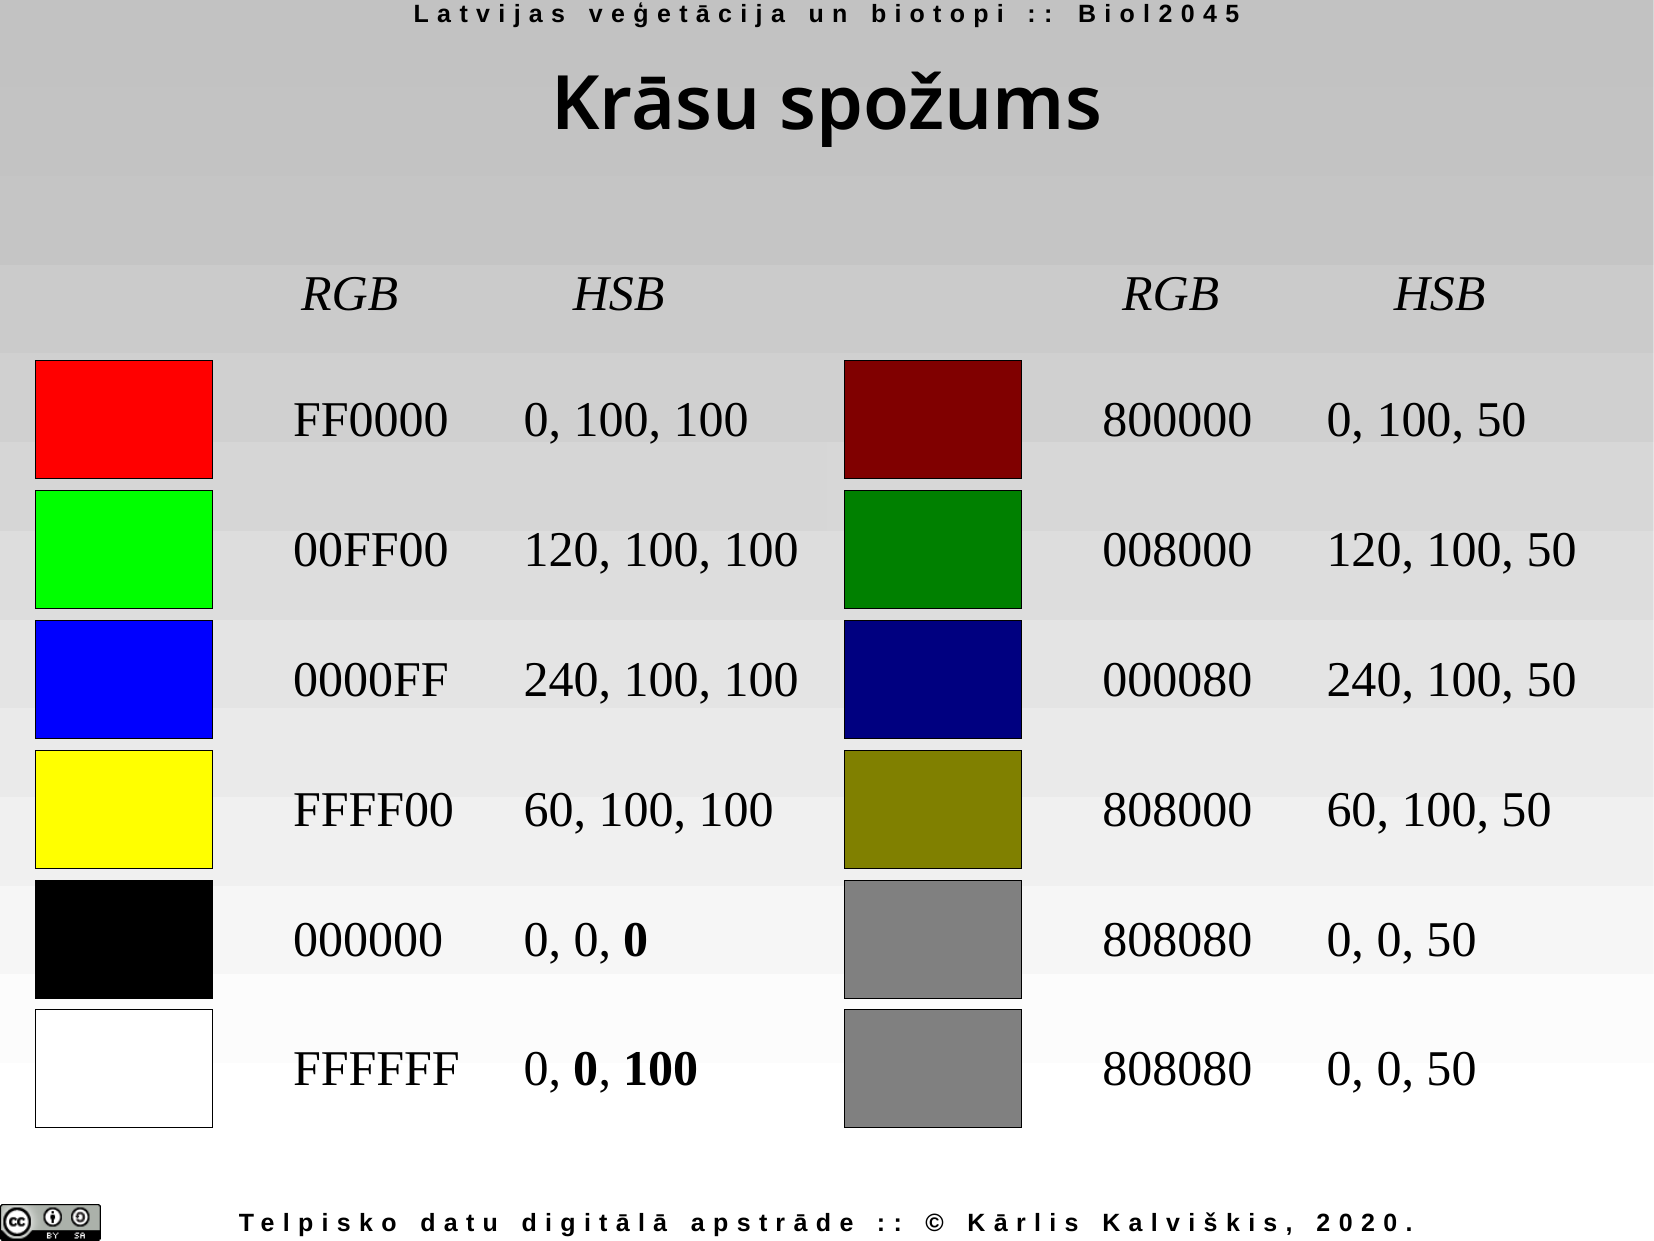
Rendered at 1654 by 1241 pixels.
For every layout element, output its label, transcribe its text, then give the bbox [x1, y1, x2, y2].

text_box 240, 100, 50 [1326, 651, 1577, 707]
picture [0, 0, 1654, 1241]
text_box FFFFFF [293, 1041, 460, 1097]
text_box FFFF00 [293, 781, 455, 837]
text_box 240, 100, 100 [523, 650, 799, 708]
text_box 0, 0, 50 [1326, 1041, 1477, 1097]
text_box 0, 0, 50 [1326, 911, 1477, 967]
text_box 0, 0, 0 [523, 910, 762, 968]
text_box HSB [1393, 265, 1486, 322]
text_box [35, 360, 213, 479]
text_box [844, 1009, 1022, 1128]
text_box [35, 620, 213, 739]
text_box [35, 750, 213, 869]
text_box 120, 100, 50 [1326, 521, 1577, 577]
text_box 0, 0, 100 [523, 1040, 704, 1098]
text_box 60, 100, 100 [523, 780, 774, 838]
text_box 0, 100, 50 [1326, 391, 1527, 447]
text_box 808080 [1102, 1041, 1253, 1097]
text_box 0, 100, 100 [523, 390, 749, 448]
text_box [35, 490, 213, 609]
text_box 000080 [1102, 651, 1253, 707]
text_box 800000 [1102, 391, 1253, 447]
text_box RGB [1122, 265, 1220, 322]
text_box [844, 880, 1022, 999]
text_box 00FF00 [293, 521, 449, 577]
text_box [844, 750, 1022, 869]
text_box 808080 [1102, 911, 1253, 967]
text_box 60, 100, 50 [1326, 781, 1552, 837]
text_box [35, 880, 213, 999]
text_box 120, 100, 100 [523, 520, 799, 578]
text_box 808000 [1102, 781, 1253, 837]
text_box 000000 [293, 911, 444, 967]
text_box 0000FF [293, 651, 449, 707]
text_box [844, 620, 1022, 739]
title Krāsu spožums [29, 49, 1625, 296]
text_box [35, 1009, 213, 1128]
text_box HSB [572, 265, 665, 322]
text_box 008000 [1102, 521, 1253, 577]
text_box [844, 360, 1022, 479]
text_box FF0000 [293, 391, 449, 447]
text_box RGB [301, 265, 399, 322]
text_box [844, 490, 1022, 609]
